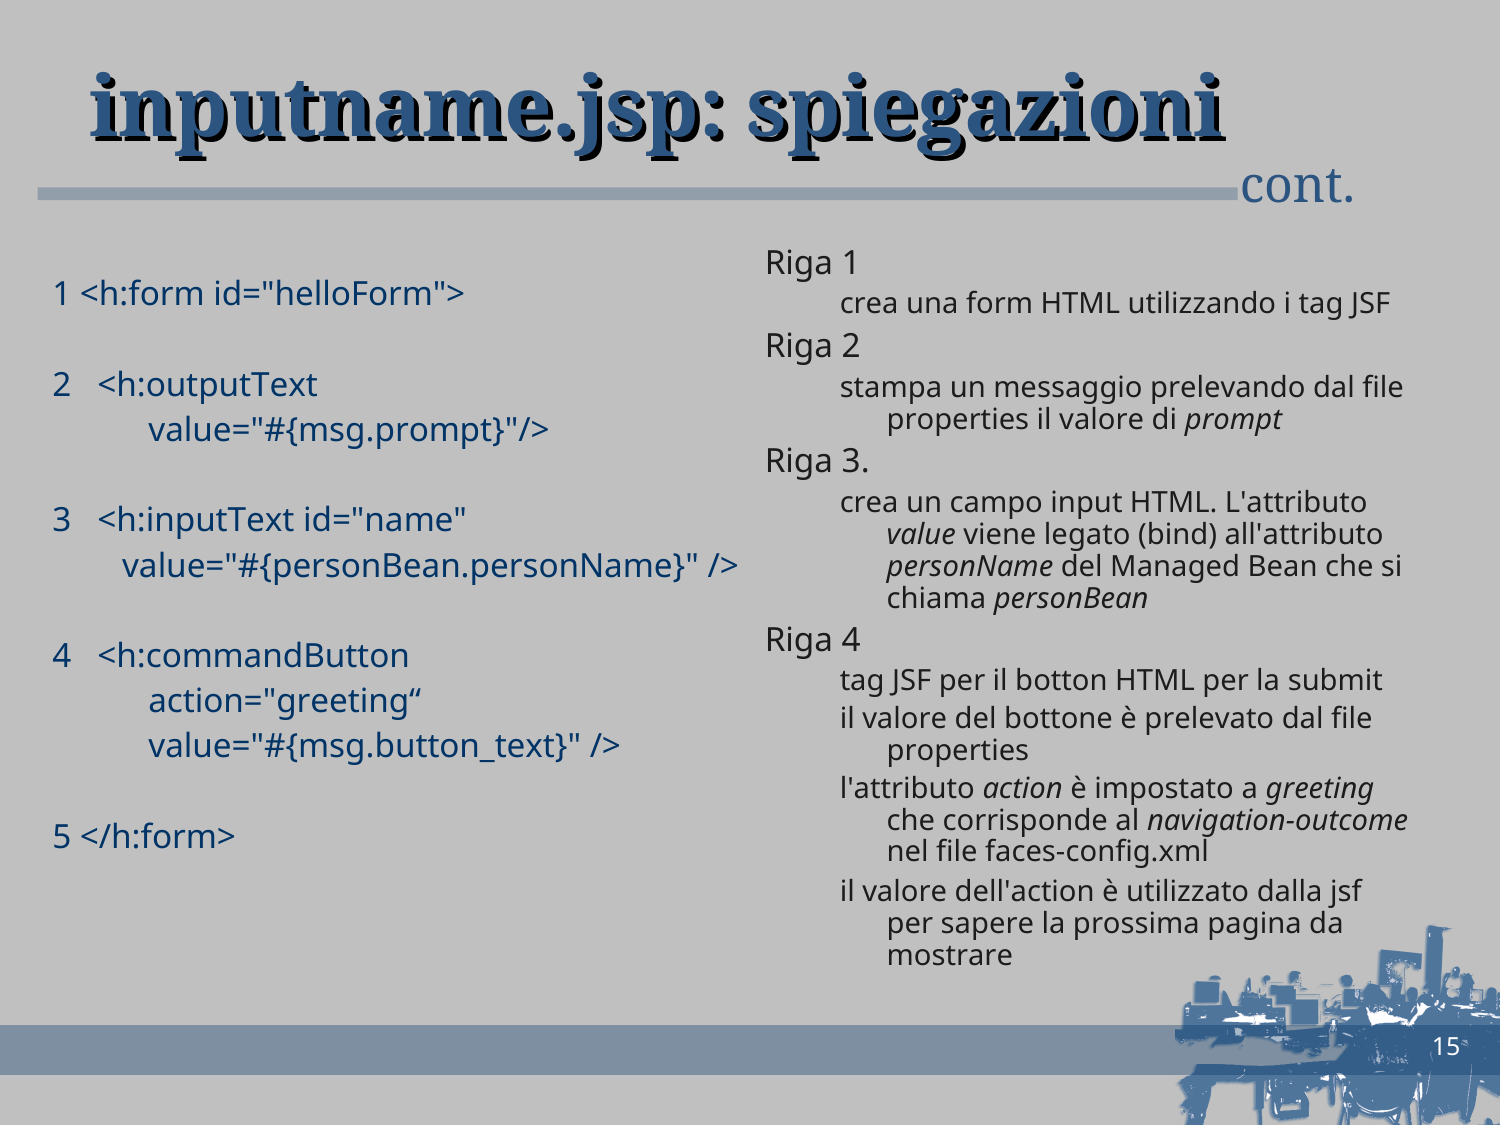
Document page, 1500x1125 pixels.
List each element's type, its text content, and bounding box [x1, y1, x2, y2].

text_box cont. [1224, 137, 1375, 230]
title inputname.jsp: spiegazioni [75, 35, 1426, 174]
text_box 1 <h:form id="helloForm"> 2 <h:outputText value="#{msg.prompt}"/> 3 <h:inputText id="name" value="#{personBean.personName}" /> 4 <h:commandButton action="greeting“ value="#{msg.button_text}" /> 5 </h:form> [37, 262, 827, 866]
list Riga 1 crea una form HTML utilizzando i tag JSF Riga 2 stampa un messaggio prelevando dal file properties il valore di prompt Riga 3. crea un campo input HTML. L'attributo value viene legato (bind) all'attributo personName del Managed Bean che si chiama personBean Riga 4 tag JSF per il botton HTML per la submit il valore del bottone è prelevato dal file properties l'attributo action è impostato a greeting che corrisponde al navigation-outcome nel file faces-config.xml il valore dell'action è utilizzato dalla jsf per sapere la prossima pagina da mostrare [750, 237, 1426, 1033]
